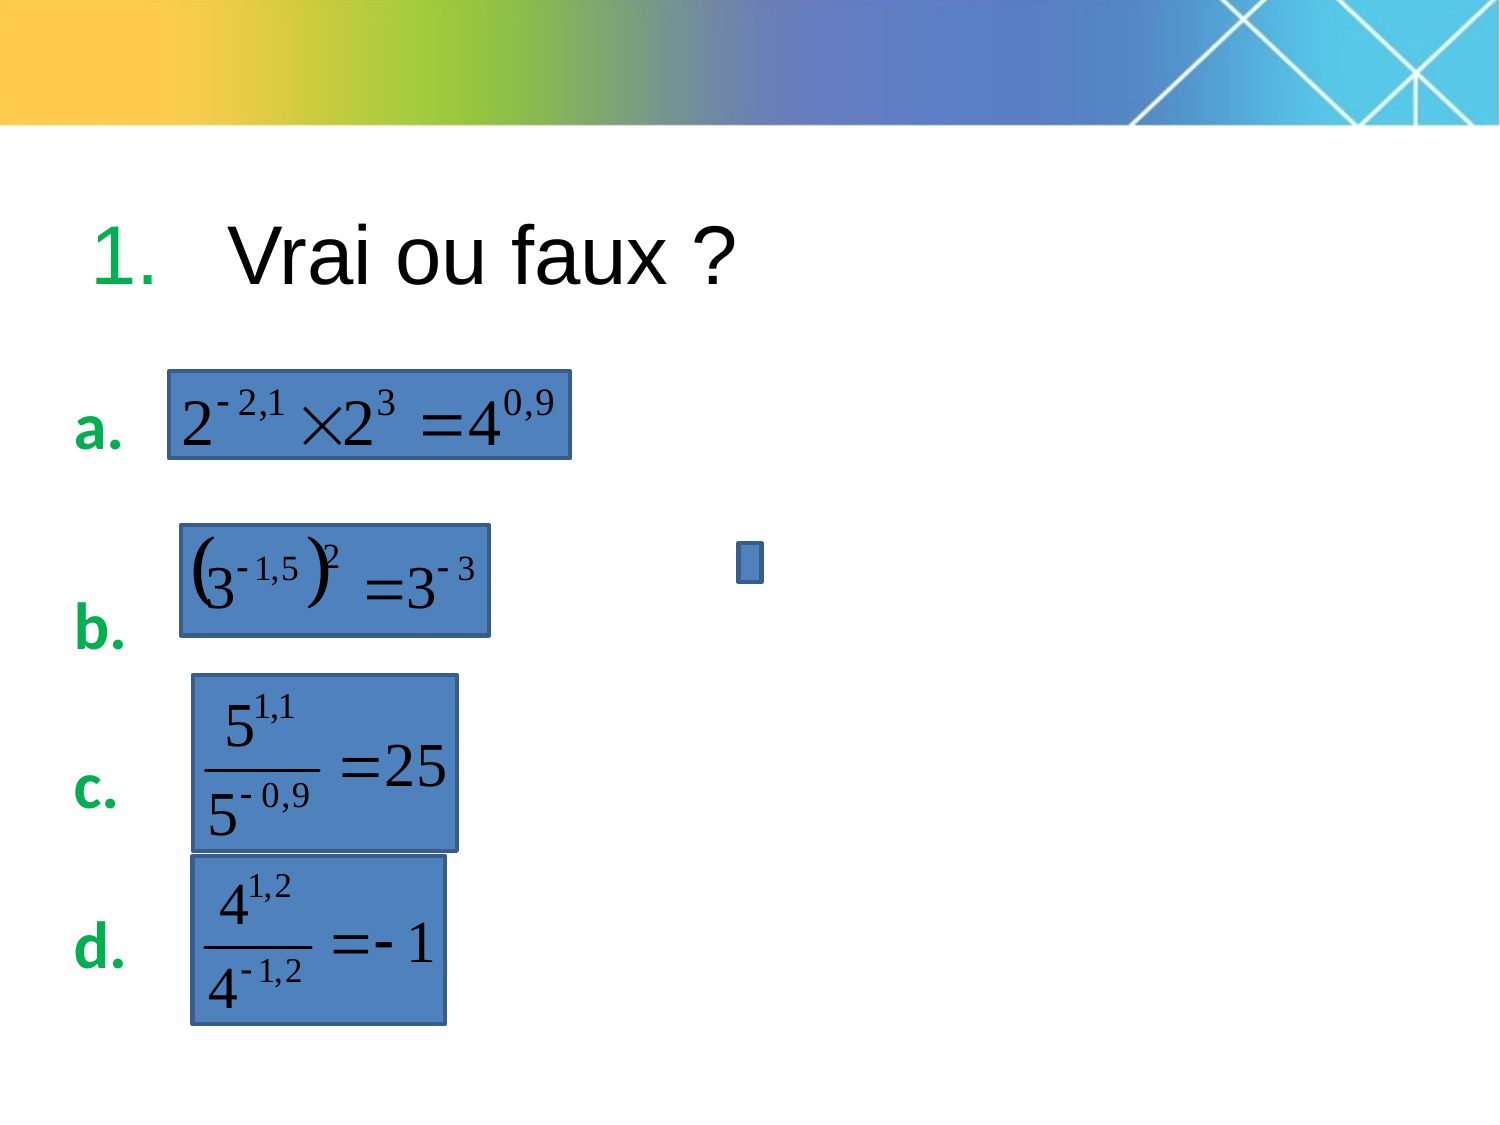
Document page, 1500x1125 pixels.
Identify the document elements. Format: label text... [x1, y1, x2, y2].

text_box a. b. c. d. [58, 375, 1442, 1017]
text_box Vrai ou faux ? [75, 164, 1500, 338]
chart [194, 857, 443, 1022]
chart [740, 544, 760, 581]
chart [183, 527, 487, 634]
chart [171, 373, 568, 457]
chart [194, 677, 455, 849]
